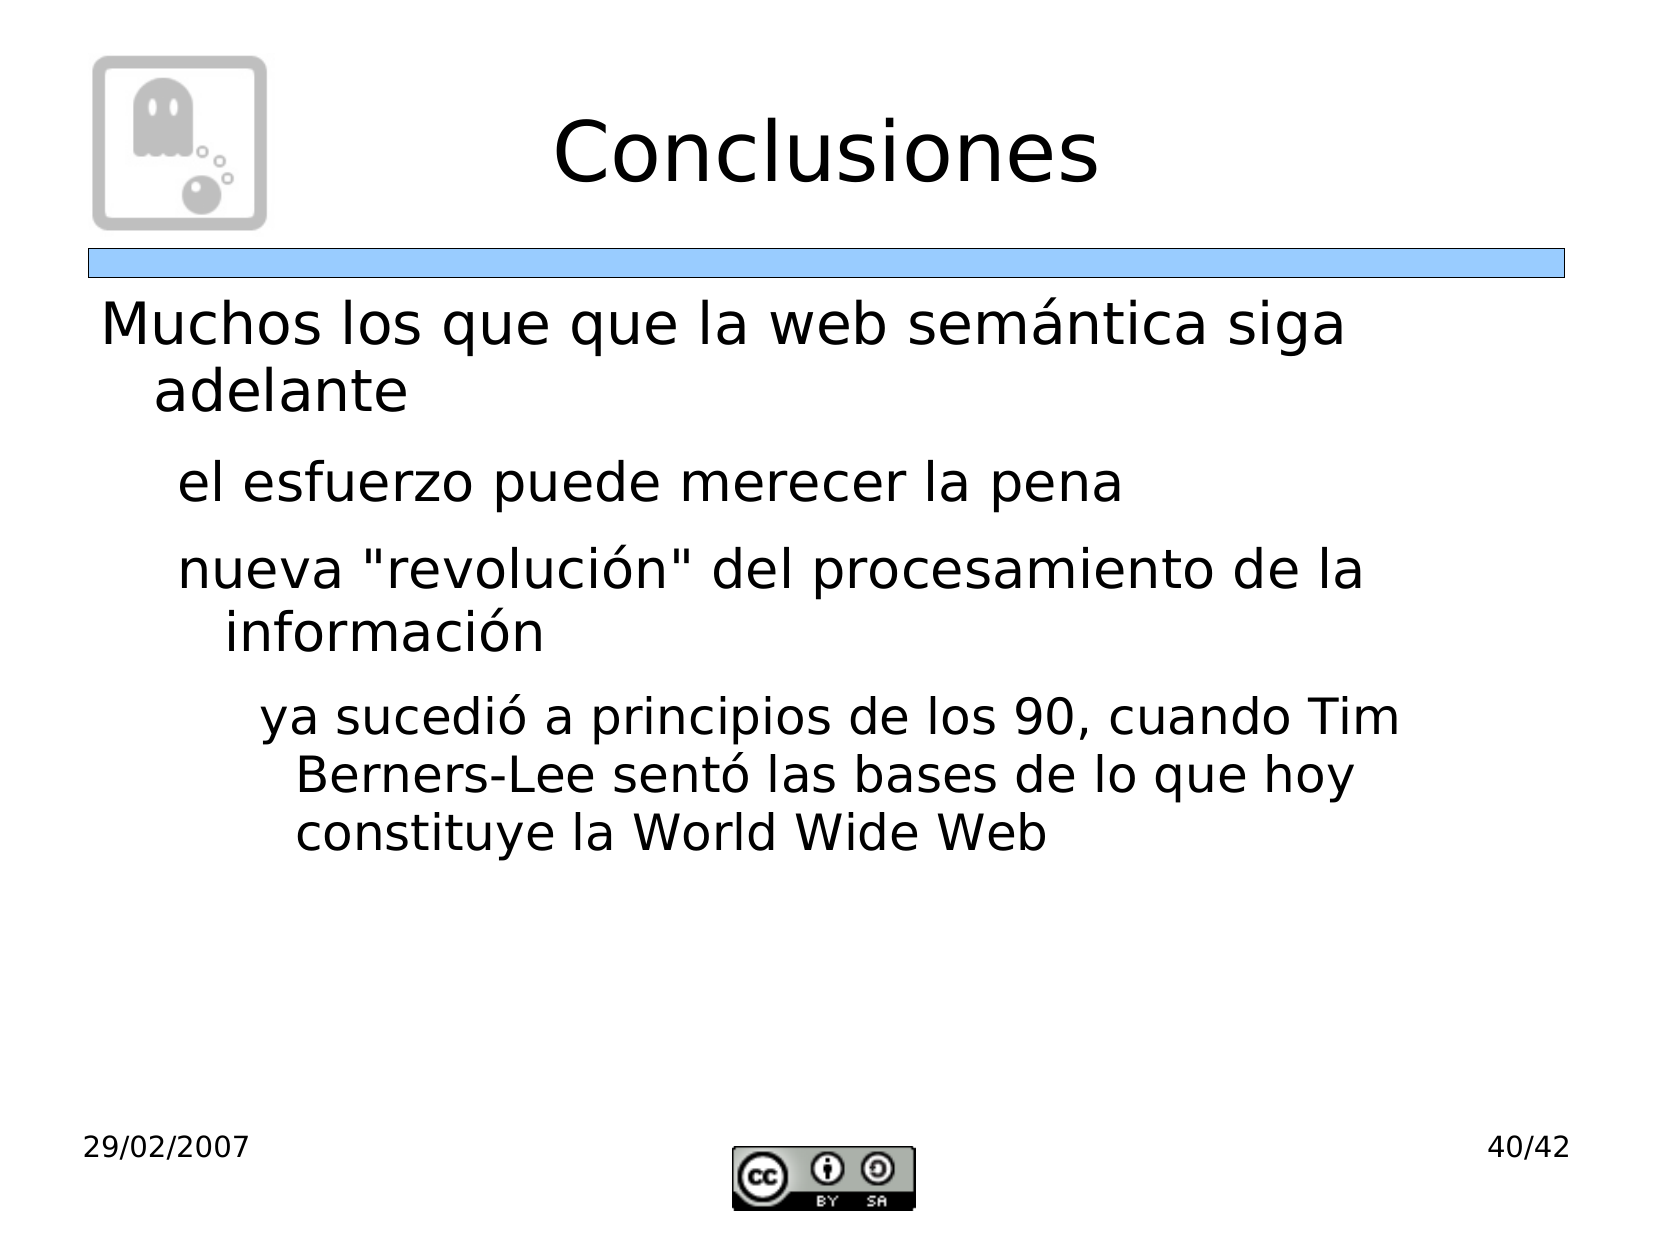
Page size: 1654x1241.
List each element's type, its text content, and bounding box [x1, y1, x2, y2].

list Muchos los que que la web semántica siga adelante el esfuerzo puede merecer la pena nueva "revolución" del procesamiento de la información ya sucedió a principios de los 90, cuando Tim Berners-Lee sentó las bases de lo que hoy constituye la World Wide Web [82, 290, 1571, 1094]
title Conclusiones [82, 56, 1571, 250]
picture [732, 1146, 916, 1211]
